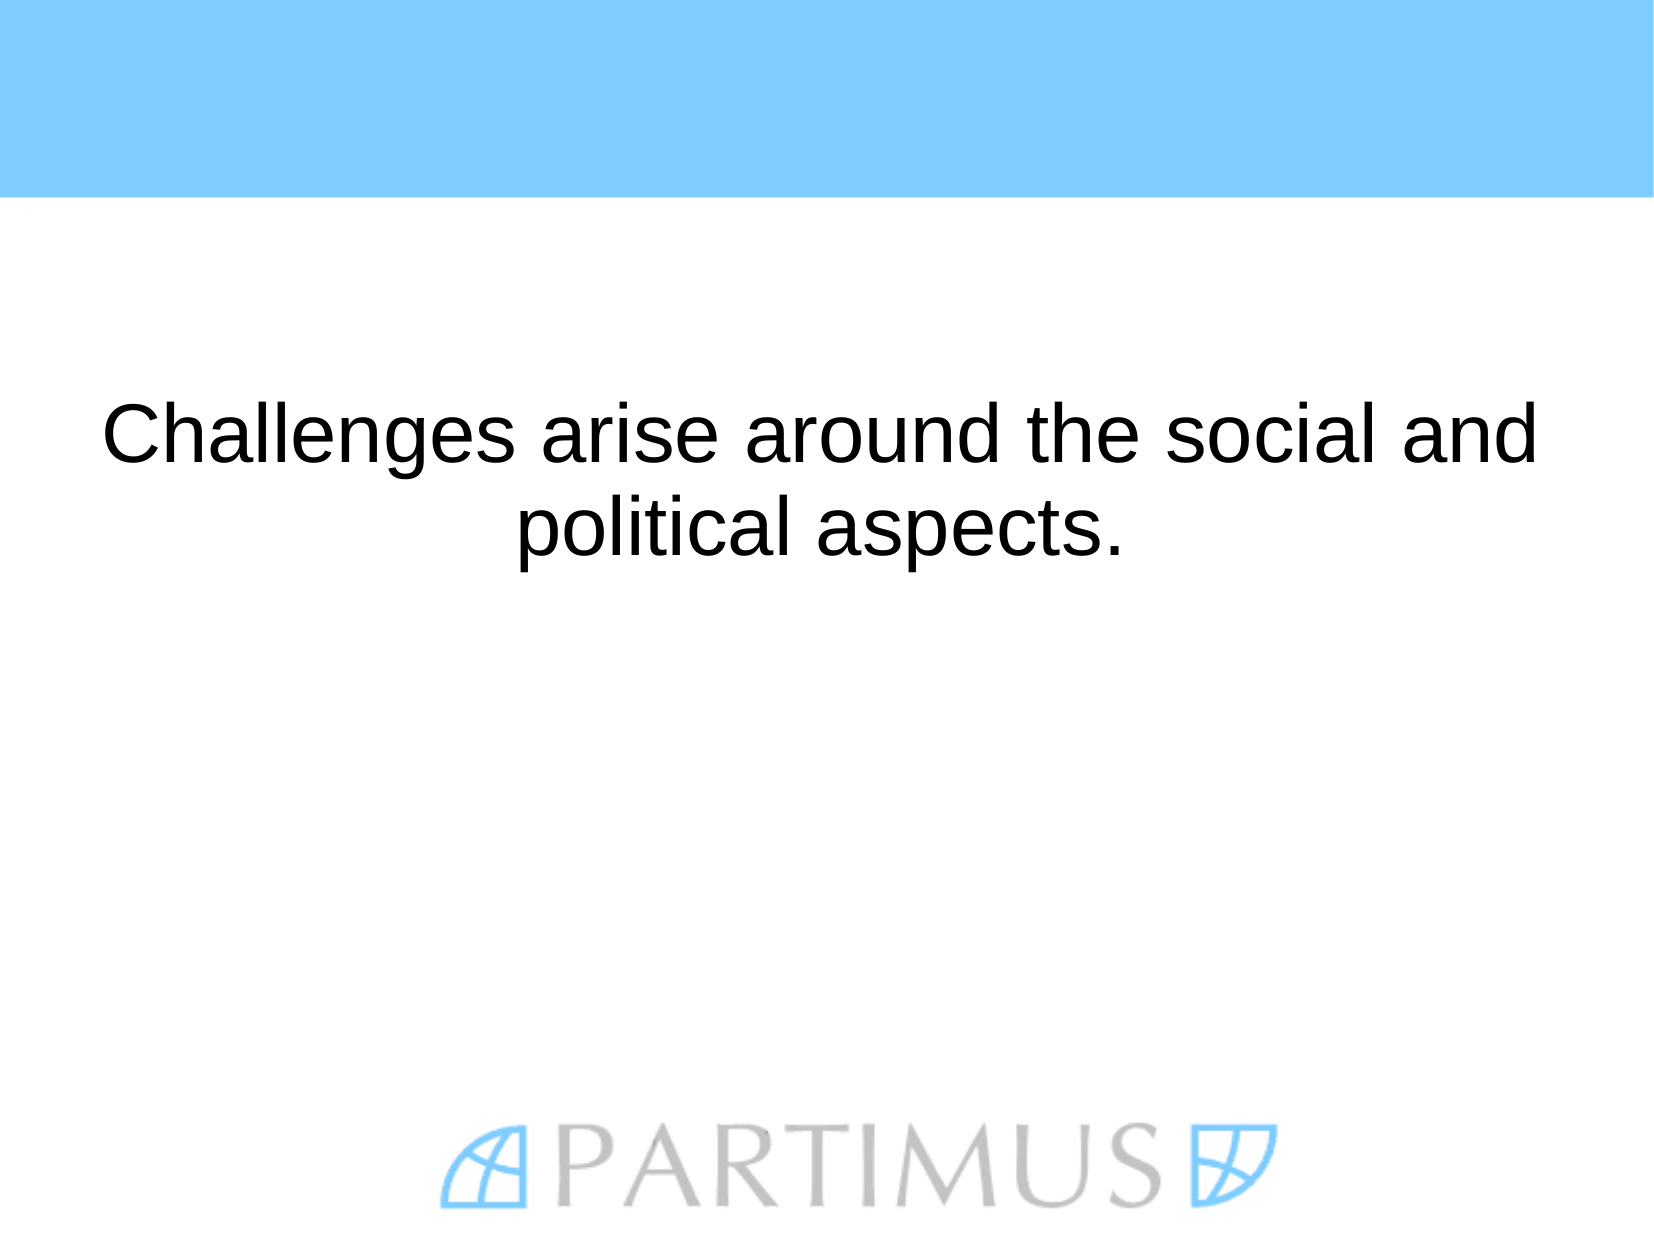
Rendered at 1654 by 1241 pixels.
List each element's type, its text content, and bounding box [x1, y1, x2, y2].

subtitle Challenges arise around the social and political aspects. [76, 0, 1565, 1109]
picture [0, 0, 1654, 1241]
